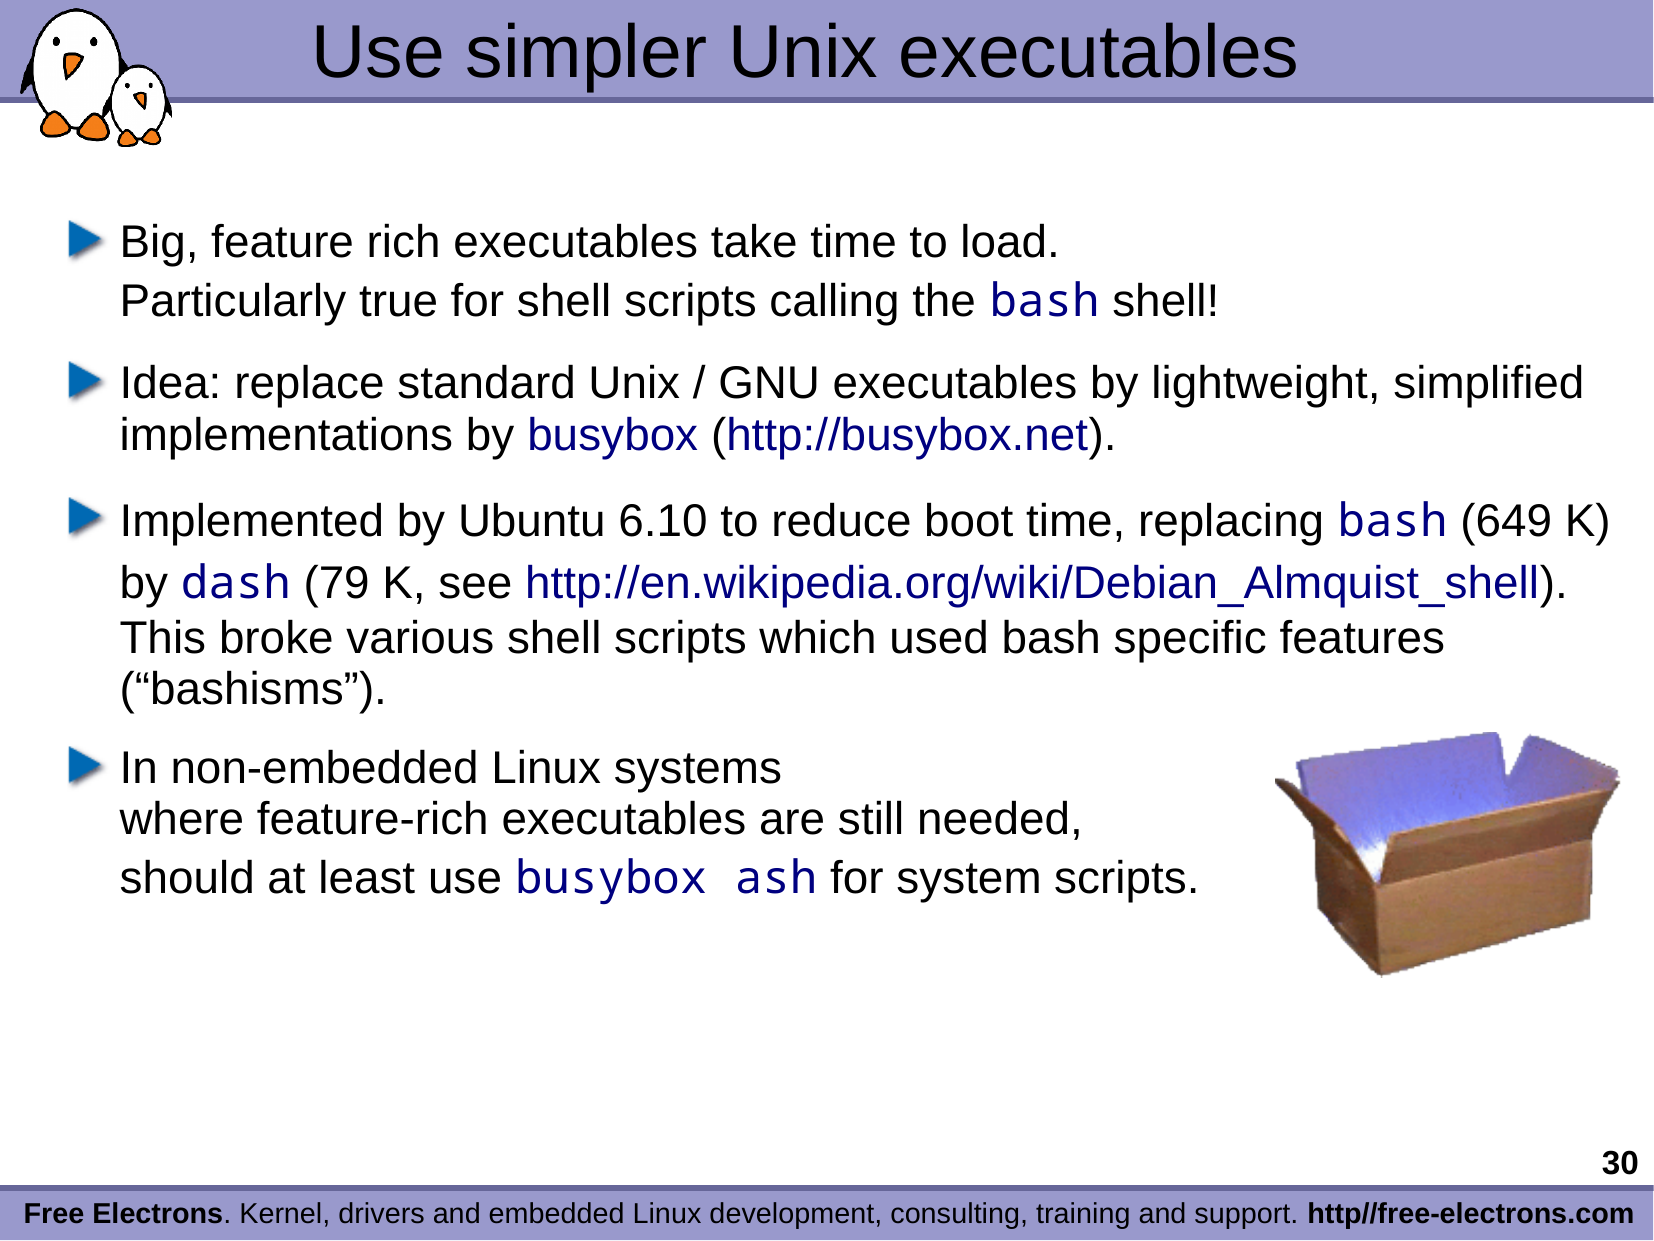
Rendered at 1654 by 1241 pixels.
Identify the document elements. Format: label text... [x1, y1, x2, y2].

picture [20, 8, 172, 147]
list Big, feature rich executables take time to load. Particularly true for shell scripts calling the bash shell! Idea: replace standard Unix / GNU executables by lightweight, simplified implementations by busybox (http://busybox.net). Implemented by Ubuntu 6.10 to reduce boot time, replacing bash (649 K) by dash (79 K, see http://en.wikipedia.org/wiki/Debian_Almquist_shell). This broke various shell scripts which used bash specific features (“bashisms”). In non-embedded Linux systems where feature-rich executables are still needed, should at least use busybox ash for system scripts. [48, 216, 1627, 1066]
title Use simpler Unix executables [60, 0, 1551, 103]
